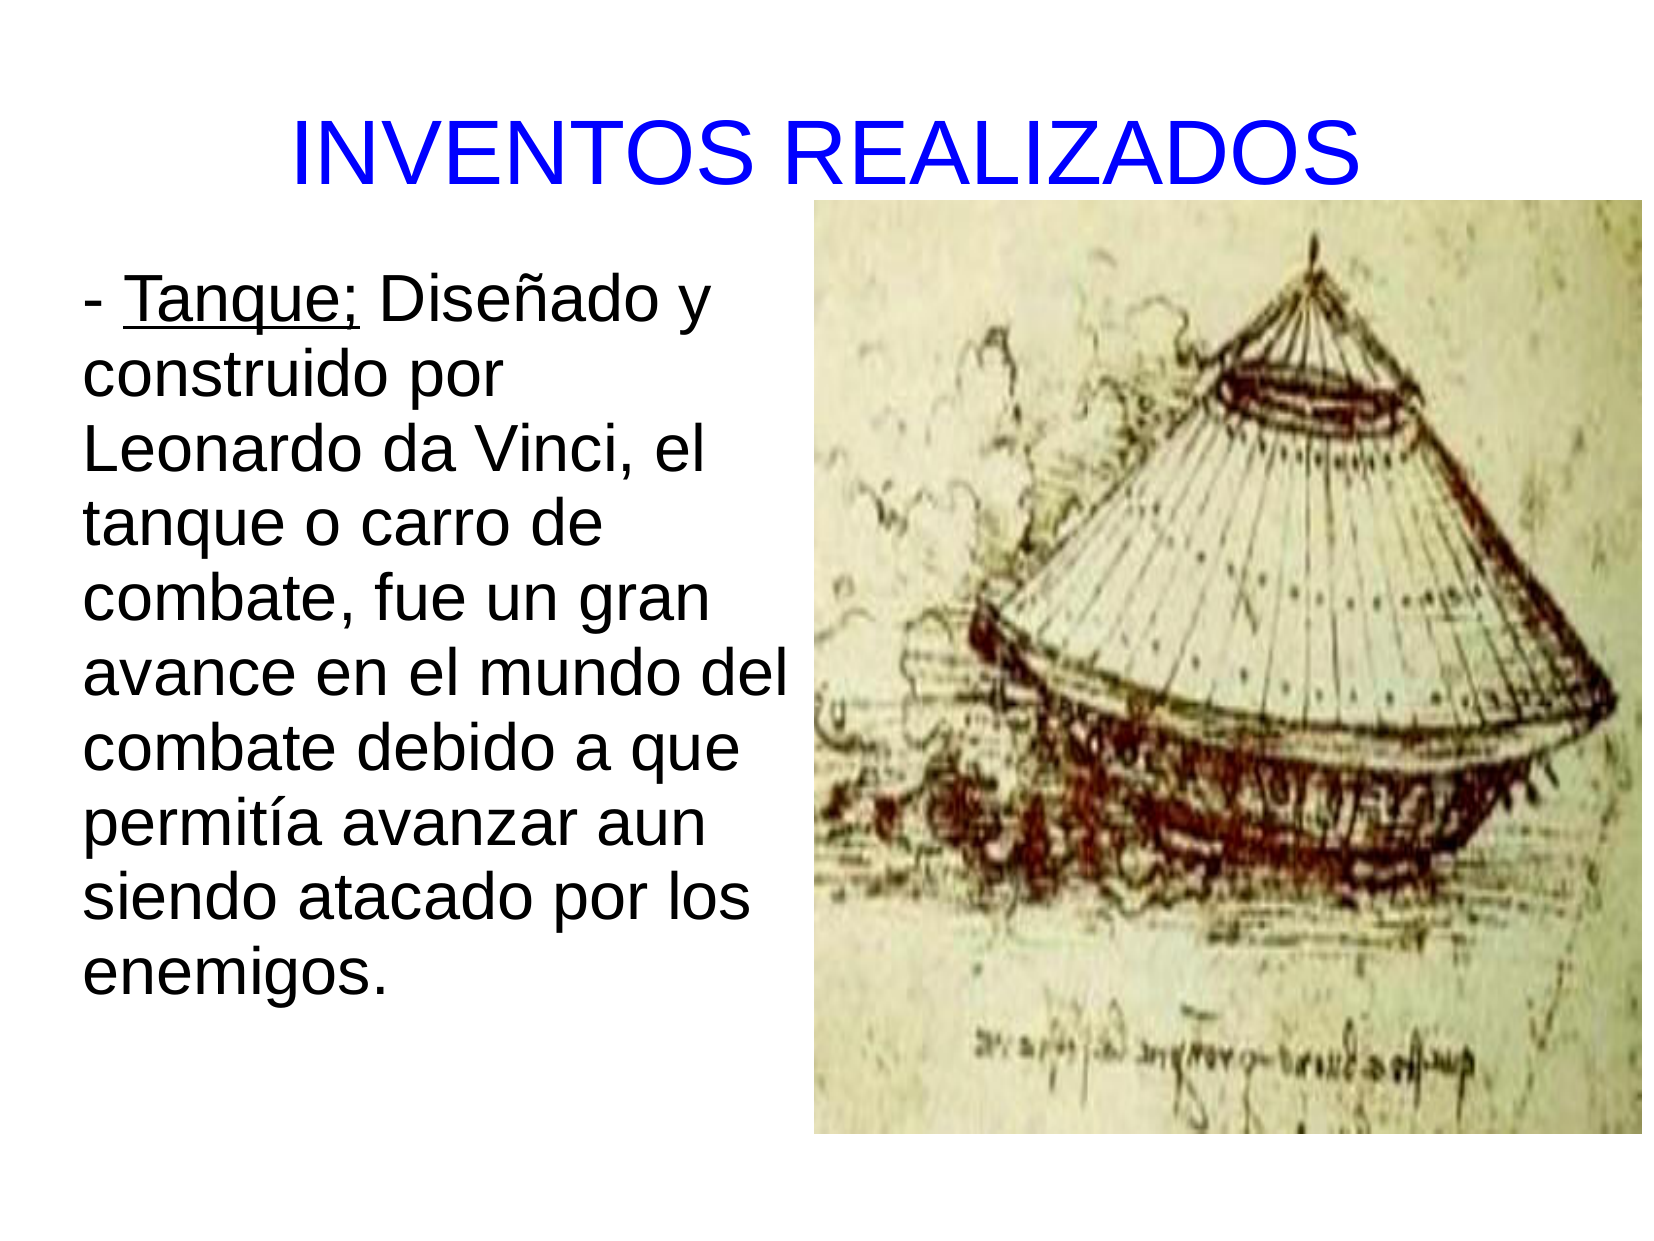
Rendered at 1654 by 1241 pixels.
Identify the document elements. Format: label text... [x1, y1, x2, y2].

list - Tanque; Diseñado y construido por Leonardo da Vinci, el tanque o carro de combate, fue un gran avance en el mundo del combate debido a que permitía avanzar aun siendo atacado por los enemigos. [11, 261, 804, 1182]
picture [814, 200, 1642, 1134]
title INVENTOS REALIZADOS [82, 49, 1571, 257]
